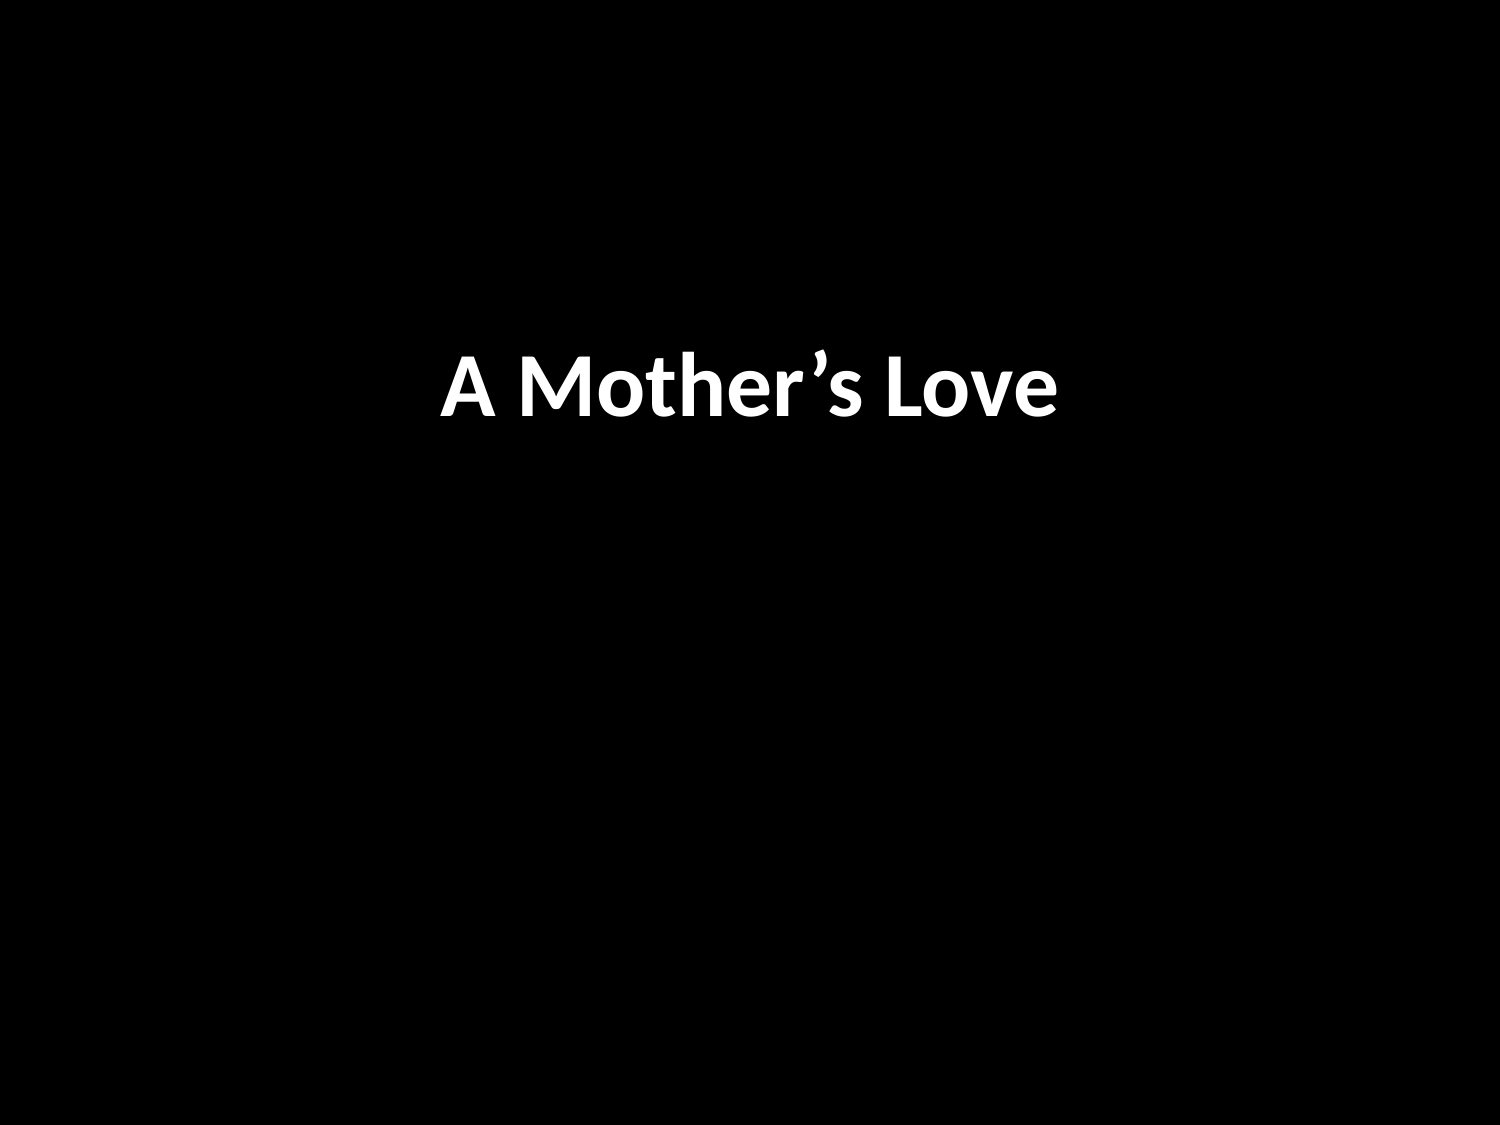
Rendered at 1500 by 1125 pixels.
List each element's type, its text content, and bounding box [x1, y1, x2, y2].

title A Mother’s Love [112, 258, 1388, 500]
